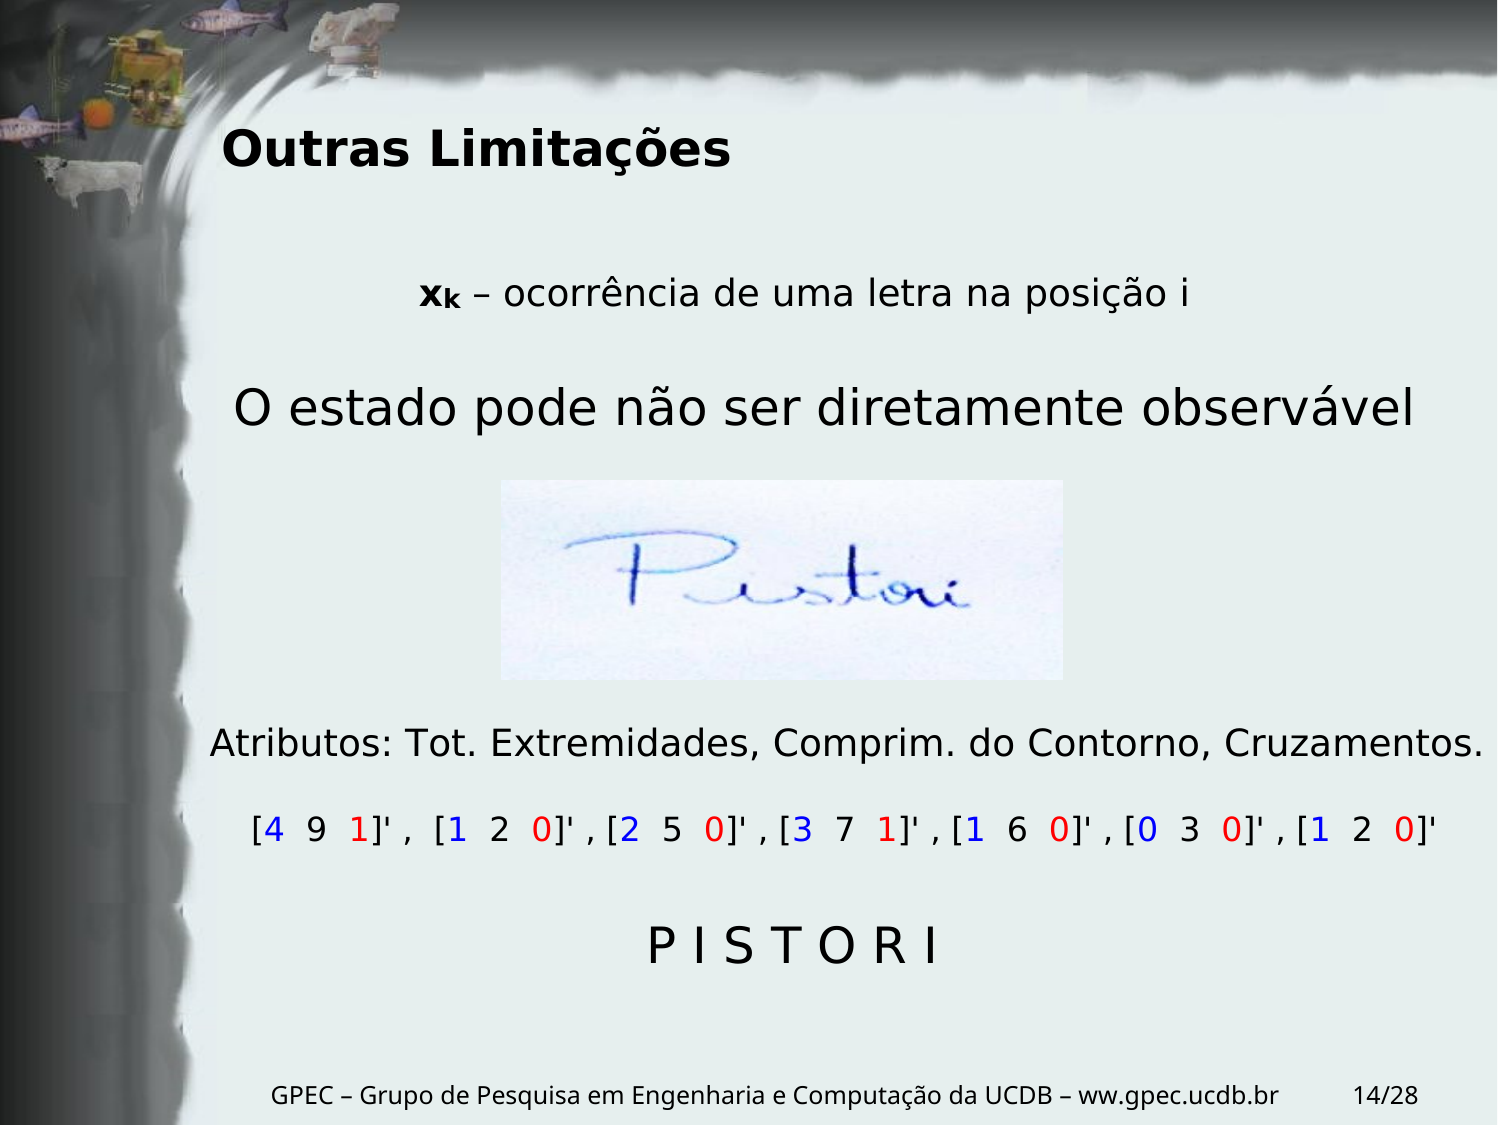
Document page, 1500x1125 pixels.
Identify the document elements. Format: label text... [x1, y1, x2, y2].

title Outras Limitações [206, 84, 1477, 215]
text_box [4 9 1]' , [1 2 0]' , [2 5 0]' , [3 7 1]' , [1 6 0]' , [0 3 0]' , [1 2 0]' [236, 803, 1477, 857]
text_box xk – ocorrência de uma letra na posição i [403, 263, 1190, 331]
text_box P I S T O R I [631, 909, 947, 983]
text_box O estado pode não ser diretamente observável [218, 372, 1406, 621]
text_box Atributos: Tot. Extremidades, Comprim. do Contorno, Cruzamentos. [194, 714, 1473, 773]
picture [0, 0, 1498, 1125]
